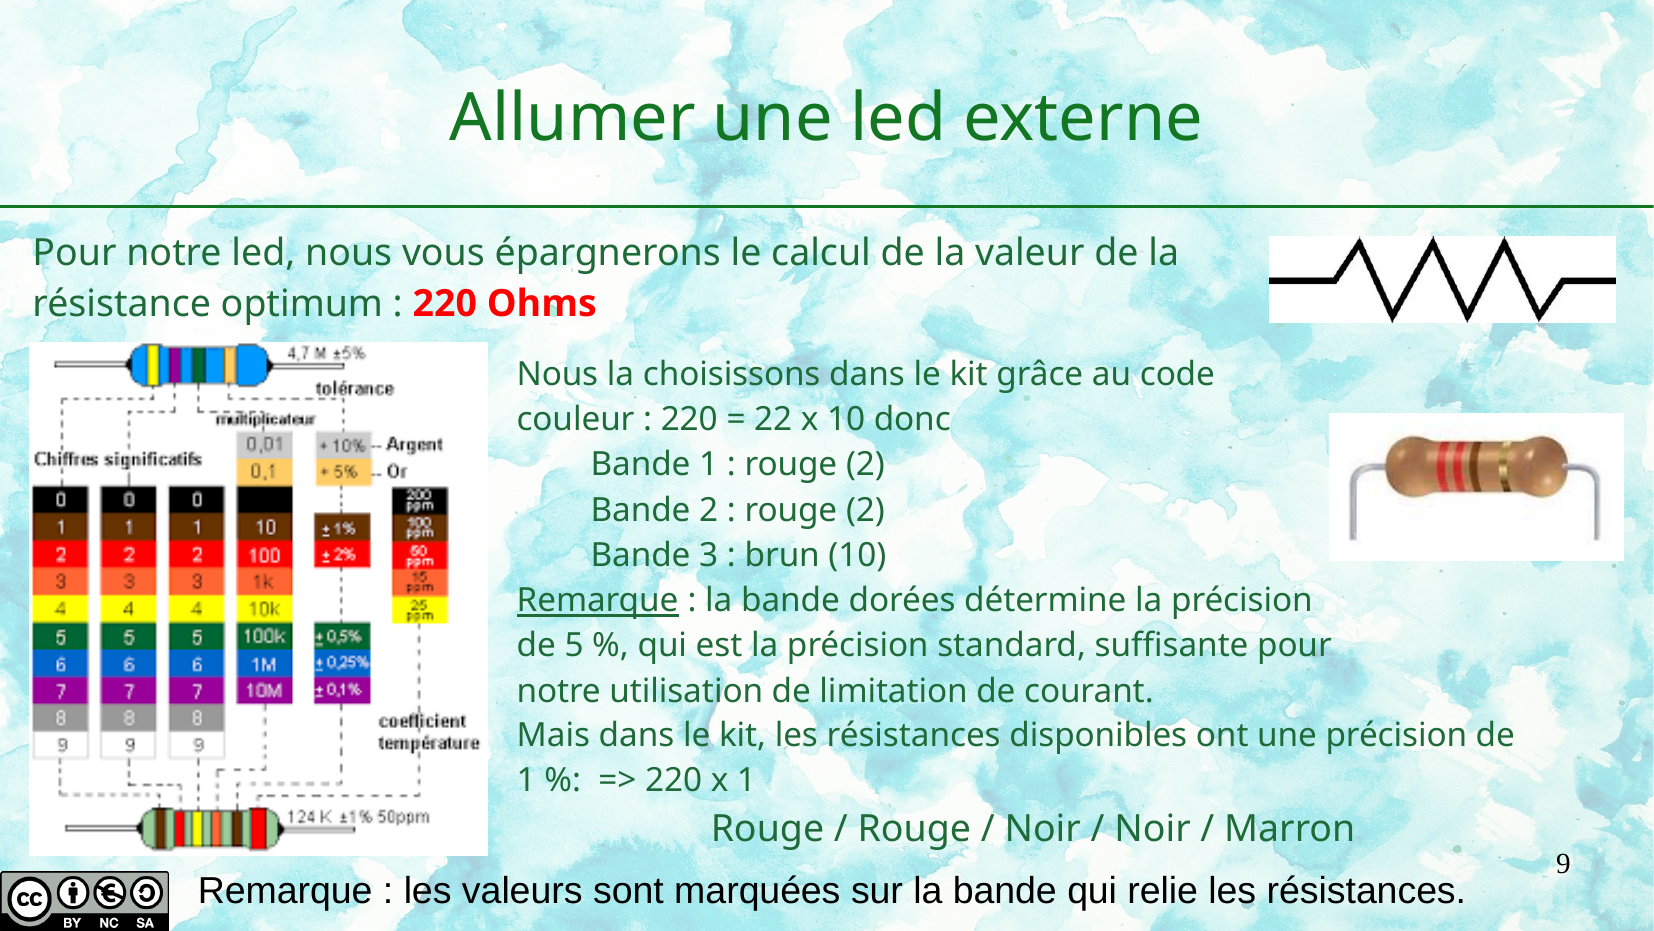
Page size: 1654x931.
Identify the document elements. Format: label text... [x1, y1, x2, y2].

picture [29, 342, 488, 856]
picture [1269, 236, 1616, 323]
text_box Remarque : les valeurs sont marquées sur la bande qui relie les résistances. [183, 862, 1595, 920]
picture [1328, 413, 1625, 561]
text_box Pour notre led, nous vous épargnerons le calcul de la valeur de la résistance optimum : 220 Ohms [17, 218, 1229, 337]
text_box Mais dans le kit, les résistances disponibles ont une précision de 1 %: => 220 x 1 Rouge / Rouge / Noir / Noir / Marron [501, 703, 1565, 861]
picture [0, 871, 169, 931]
text_box Nous la choisissons dans le kit grâce au code couleur : 220 = 22 x 10 donc Bande 1 : rouge (2) Bande 2 : rouge (2) Bande 3 : brun (10) Remarque : la bande dorées détermine la précision de 5 %, qui est la précision standard, suffisante pour notre utilisation de limitation de courant. [501, 342, 1359, 703]
title Allumer une led externe [82, 37, 1571, 193]
